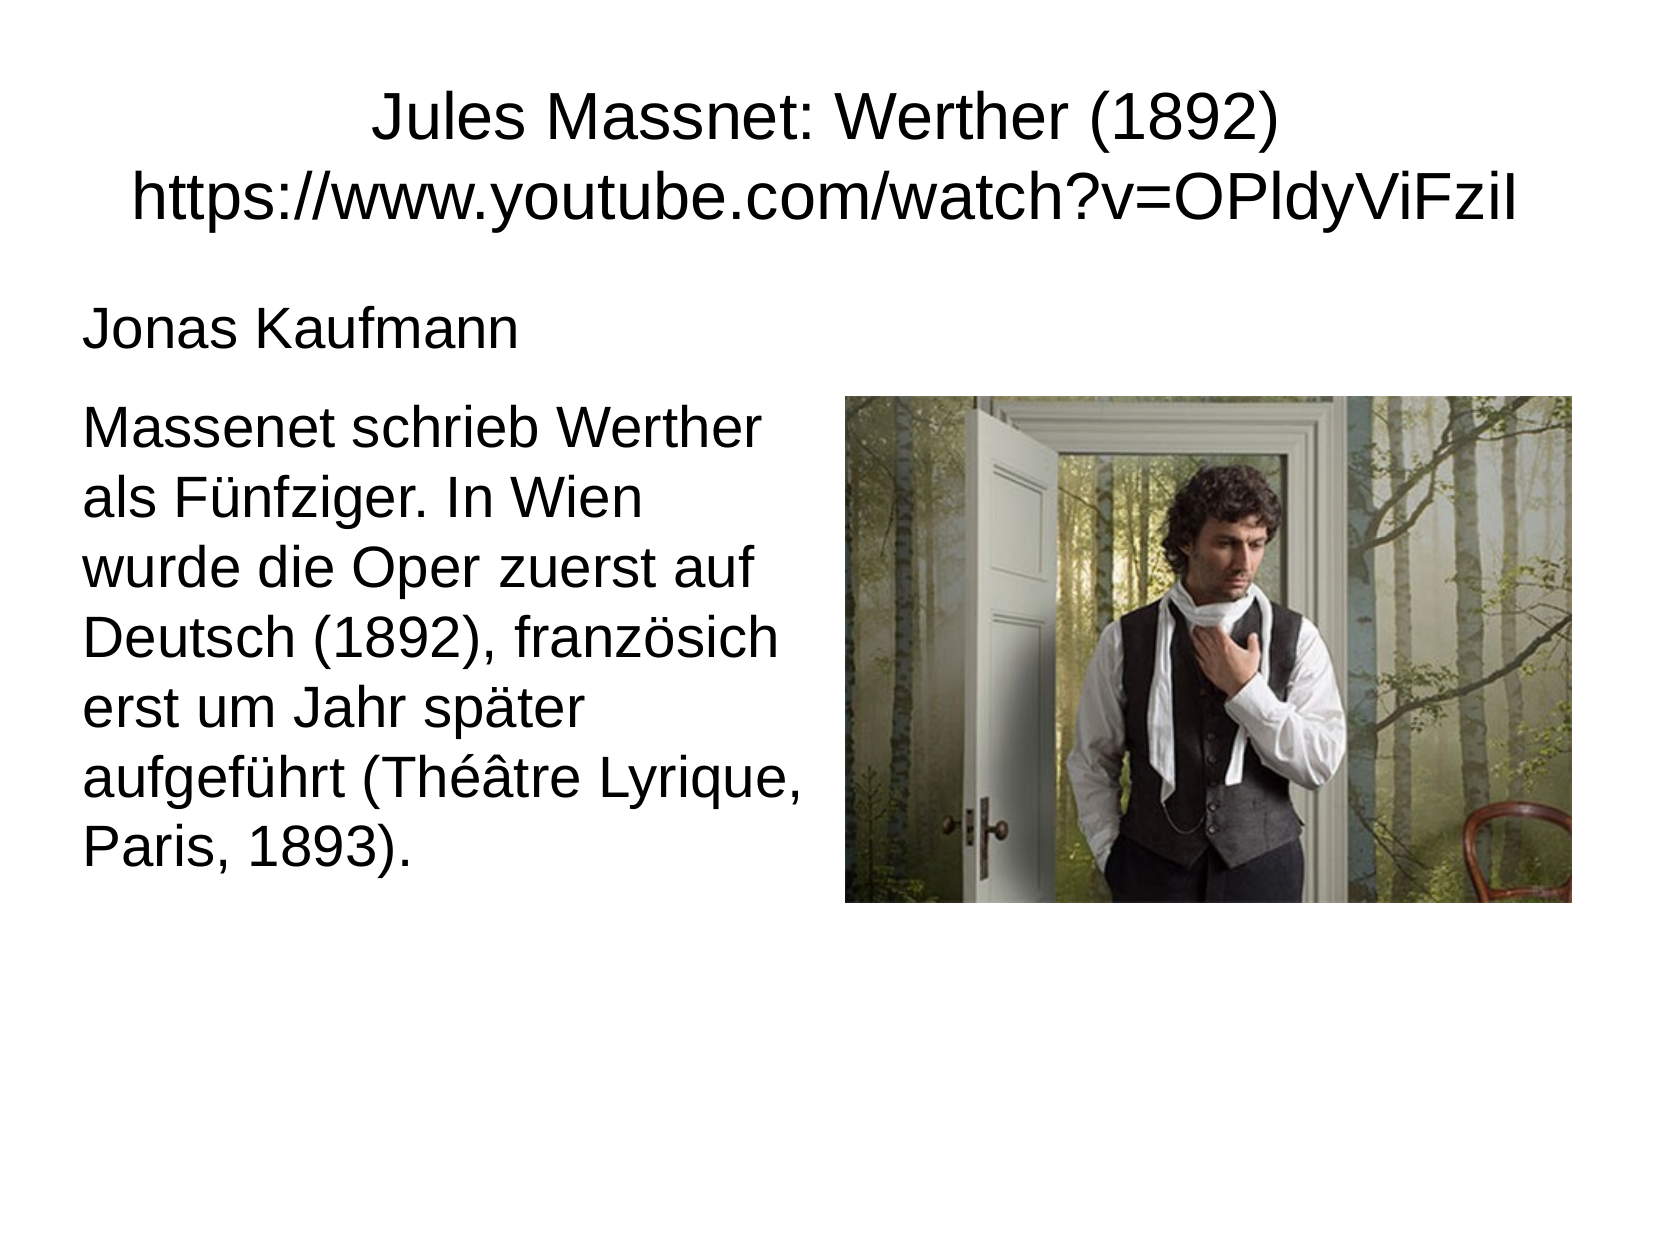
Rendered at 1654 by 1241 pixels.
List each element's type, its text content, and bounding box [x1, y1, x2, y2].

picture [845, 396, 1572, 903]
title Jules Massnet: Werther (1892) https://www.youtube.com/watch?v=OPldyViFziI [82, 49, 1571, 257]
list Jonas Kaufmann Massenet schrieb Werther als Fünfziger. In Wien wurde die Oper zuerst auf Deutsch (1892), französich erst um Jahr später aufgeführt (Théâtre Lyrique, Paris, 1893). [82, 290, 809, 1010]
